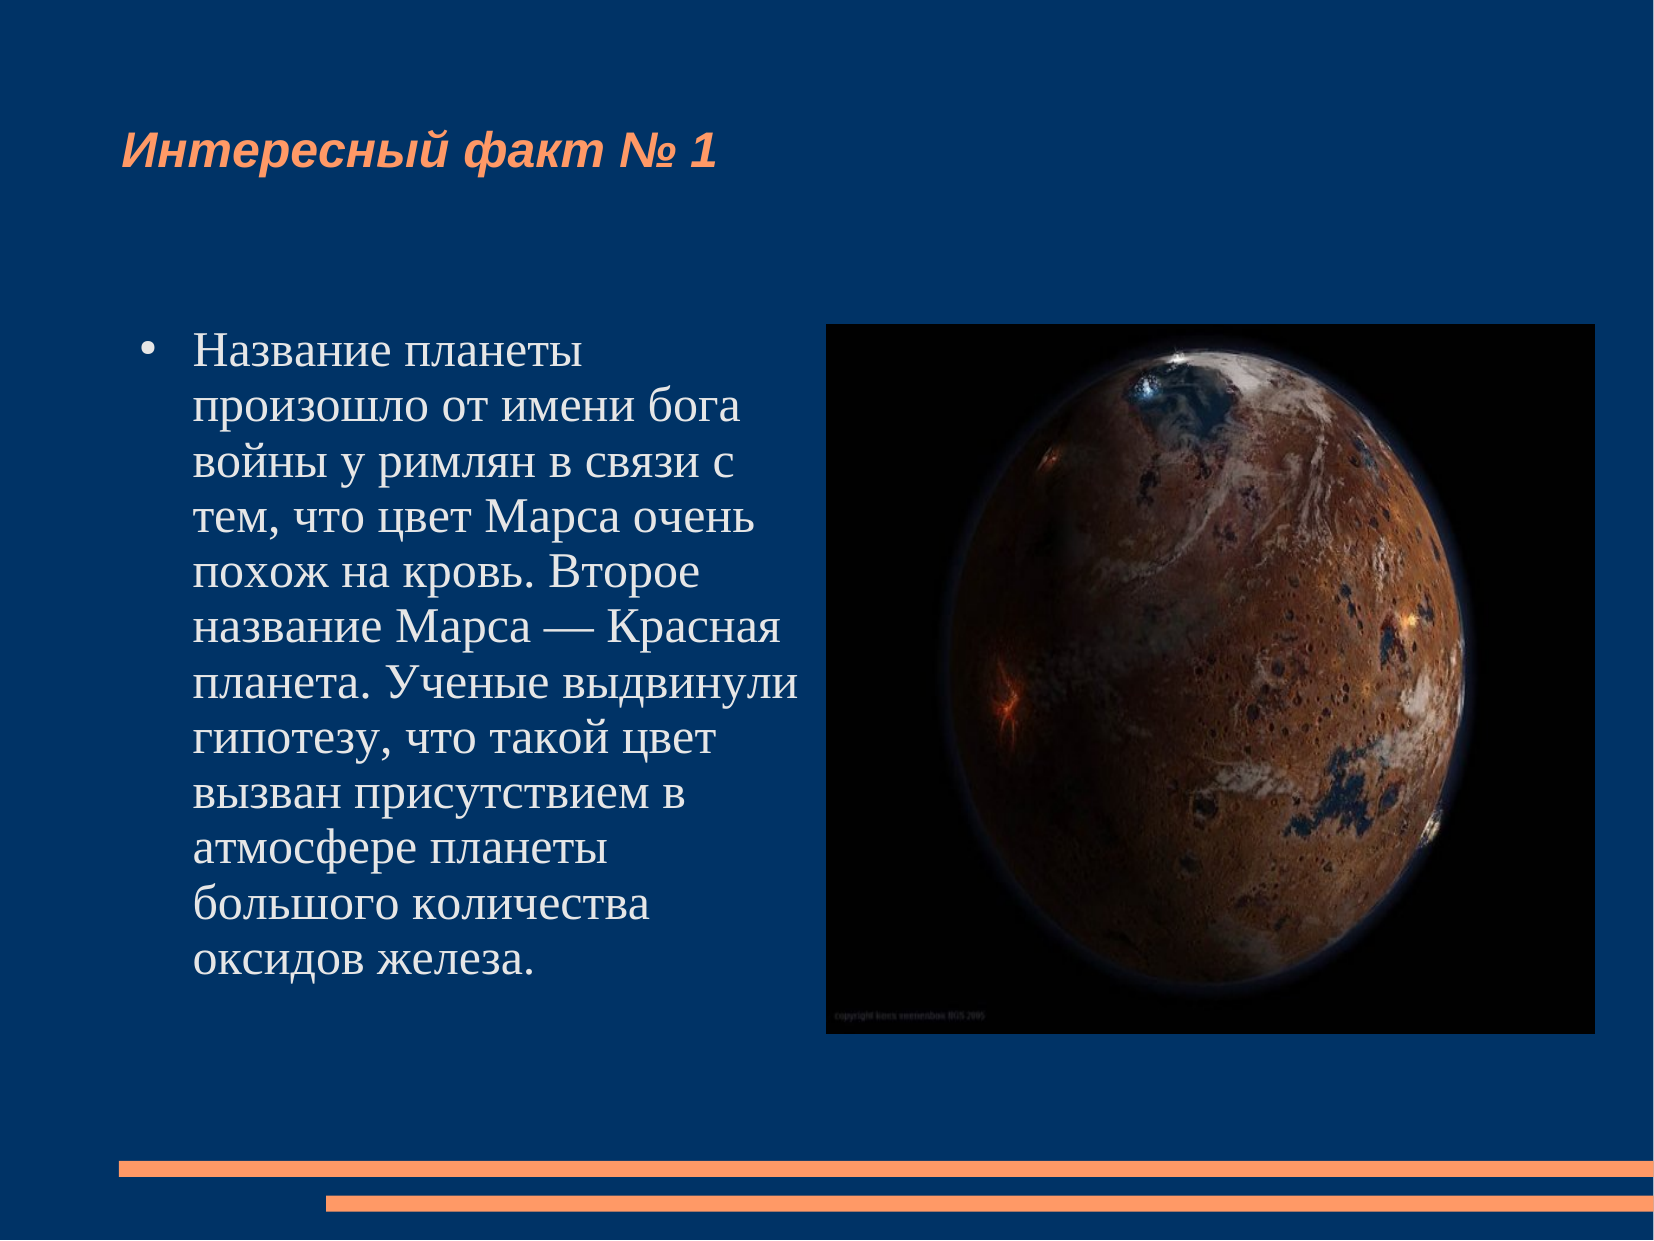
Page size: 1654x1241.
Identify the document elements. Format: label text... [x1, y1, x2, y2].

picture [826, 324, 1595, 1034]
title Интересный факт № 1 [121, 46, 1534, 254]
list Название планеты произошло от имени бога войны у римлян в связи с тем, что цвет Марса очень похож на кровь. Второе название Марса — Красная планета. Ученые выдвинули гипотезу, что такой цвет вызван присутствием в атмосфере планеты большого количества оксидов железа. [121, 322, 824, 1132]
